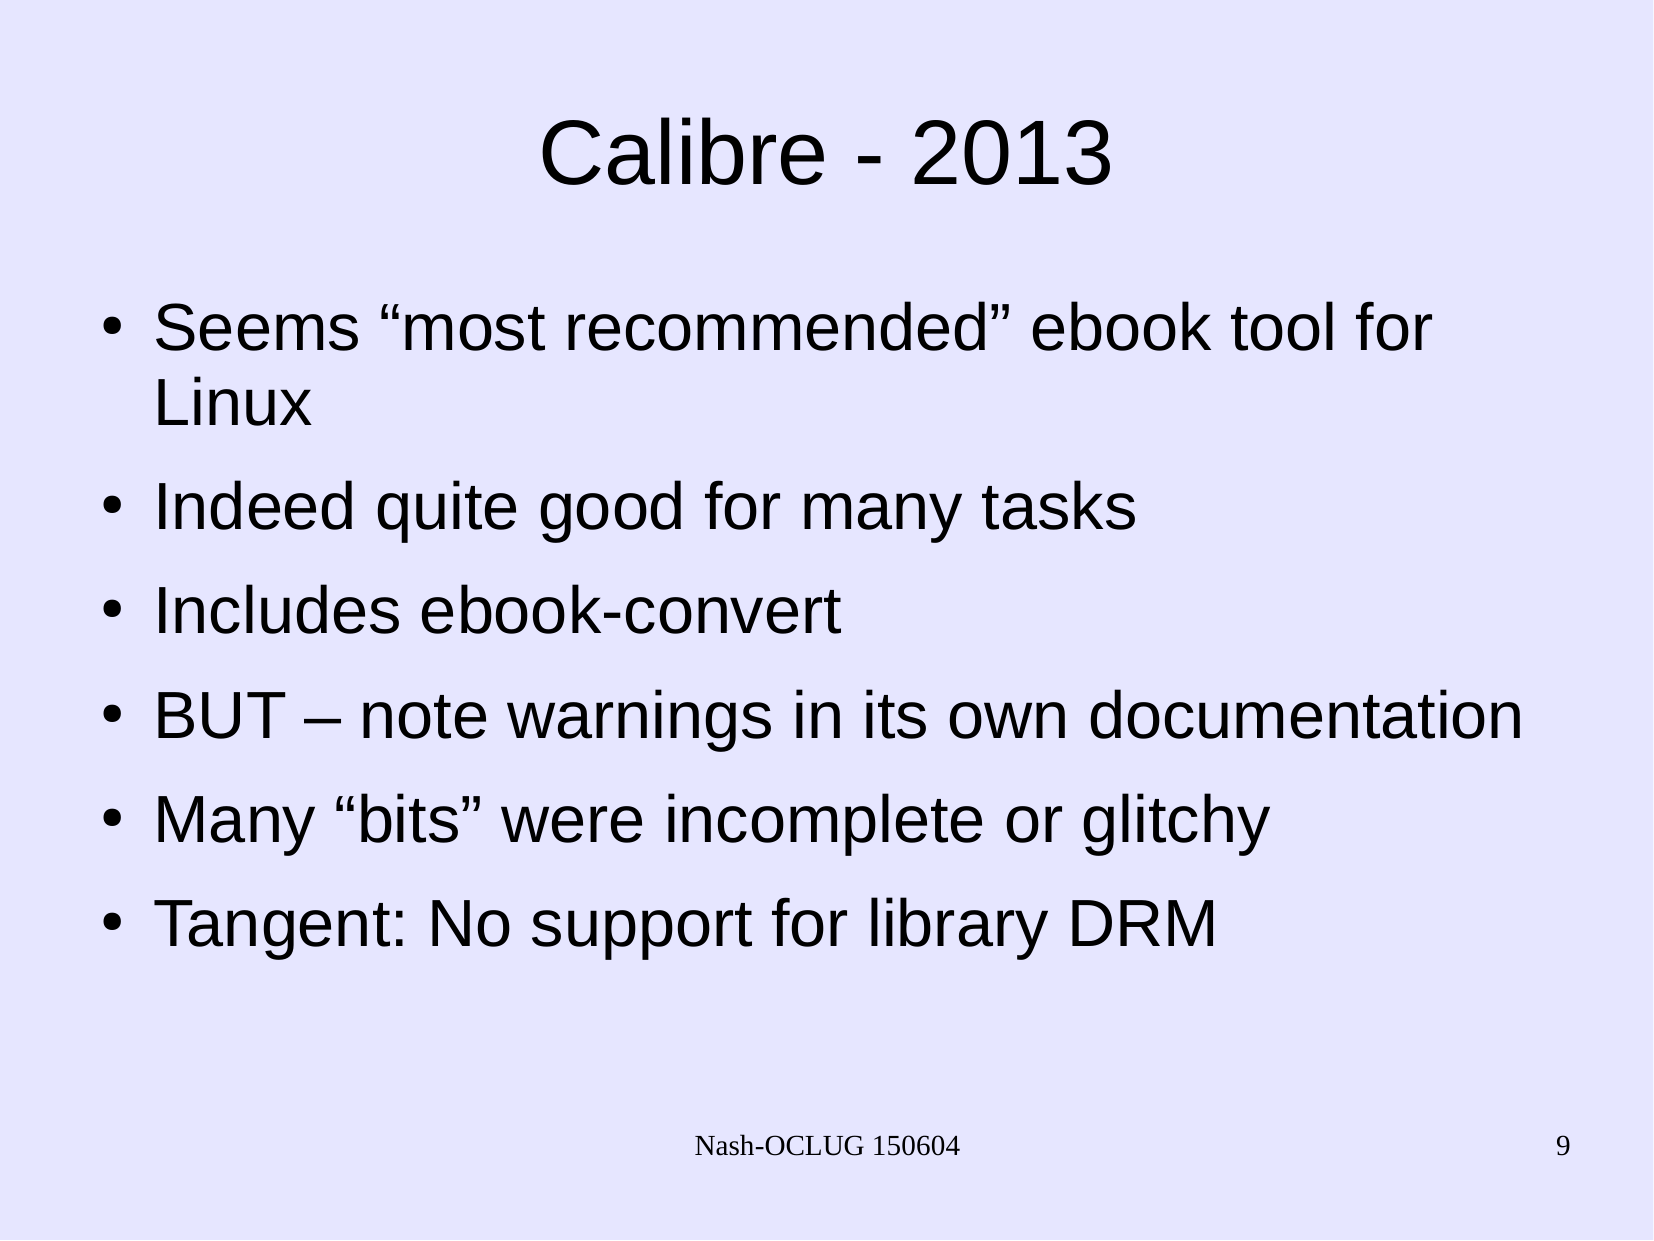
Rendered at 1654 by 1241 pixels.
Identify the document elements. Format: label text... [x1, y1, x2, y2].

title Calibre - 2013 [82, 49, 1571, 257]
list Seems “most recommended” ebook tool for Linux Indeed quite good for many tasks Includes ebook-convert BUT – note warnings in its own documentation Many “bits” were incomplete or glitchy Tangent: No support for library DRM [82, 290, 1538, 1010]
